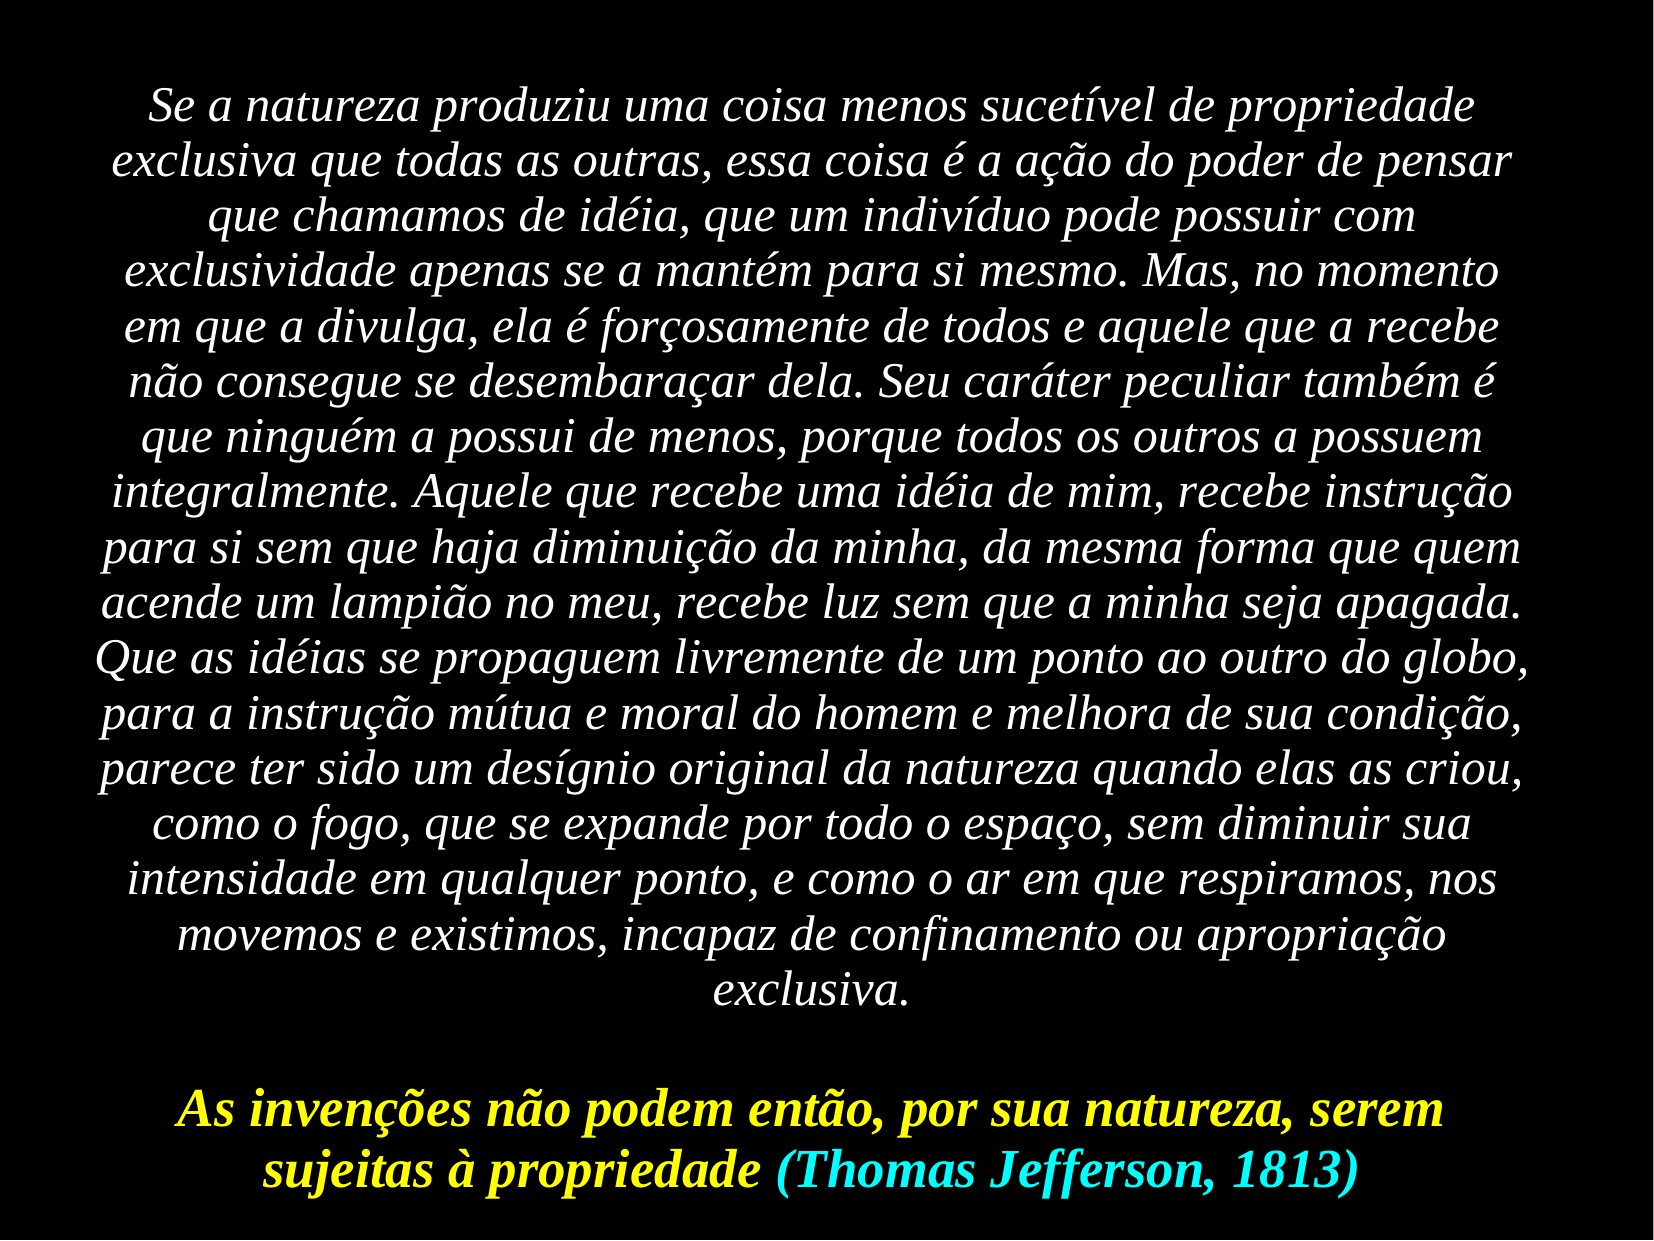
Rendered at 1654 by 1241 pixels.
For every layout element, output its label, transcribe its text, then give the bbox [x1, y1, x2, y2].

text_box Se a natureza produziu uma coisa menos sucetível de propriedade exclusiva que todas as outras, essa coisa é a ação do poder de pensar que chamamos de idéia, que um indivíduo pode possuir com exclusividade apenas se a mantém para si mesmo. Mas, no momento em que a divulga, ela é forçosamente de todos e aquele que a recebe não consegue se desembaraçar dela. Seu caráter peculiar também é que ninguém a possui de menos, porque todos os outros a possuem integralmente. Aquele que recebe uma idéia de mim, recebe instrução para si sem que haja diminuição da minha, da mesma forma que quem acende um lampião no meu, recebe luz sem que a minha seja apagada. Que as idéias se propaguem livremente de um ponto ao outro do globo, para a instrução mútua e moral do homem e melhora de sua condição, parece ter sido um desígnio original da natureza quando elas as criou, como o fogo, que se expande por todo o espaço, sem diminuir sua intensidade em qualquer ponto, e como o ar em que respiramos, nos movemos e existimos, incapaz de confinamento ou apropriação exclusiva. As invenções não podem então, por sua natureza, serem sujeitas à propriedade (Thomas Jefferson, 1813) [79, 68, 1555, 1208]
